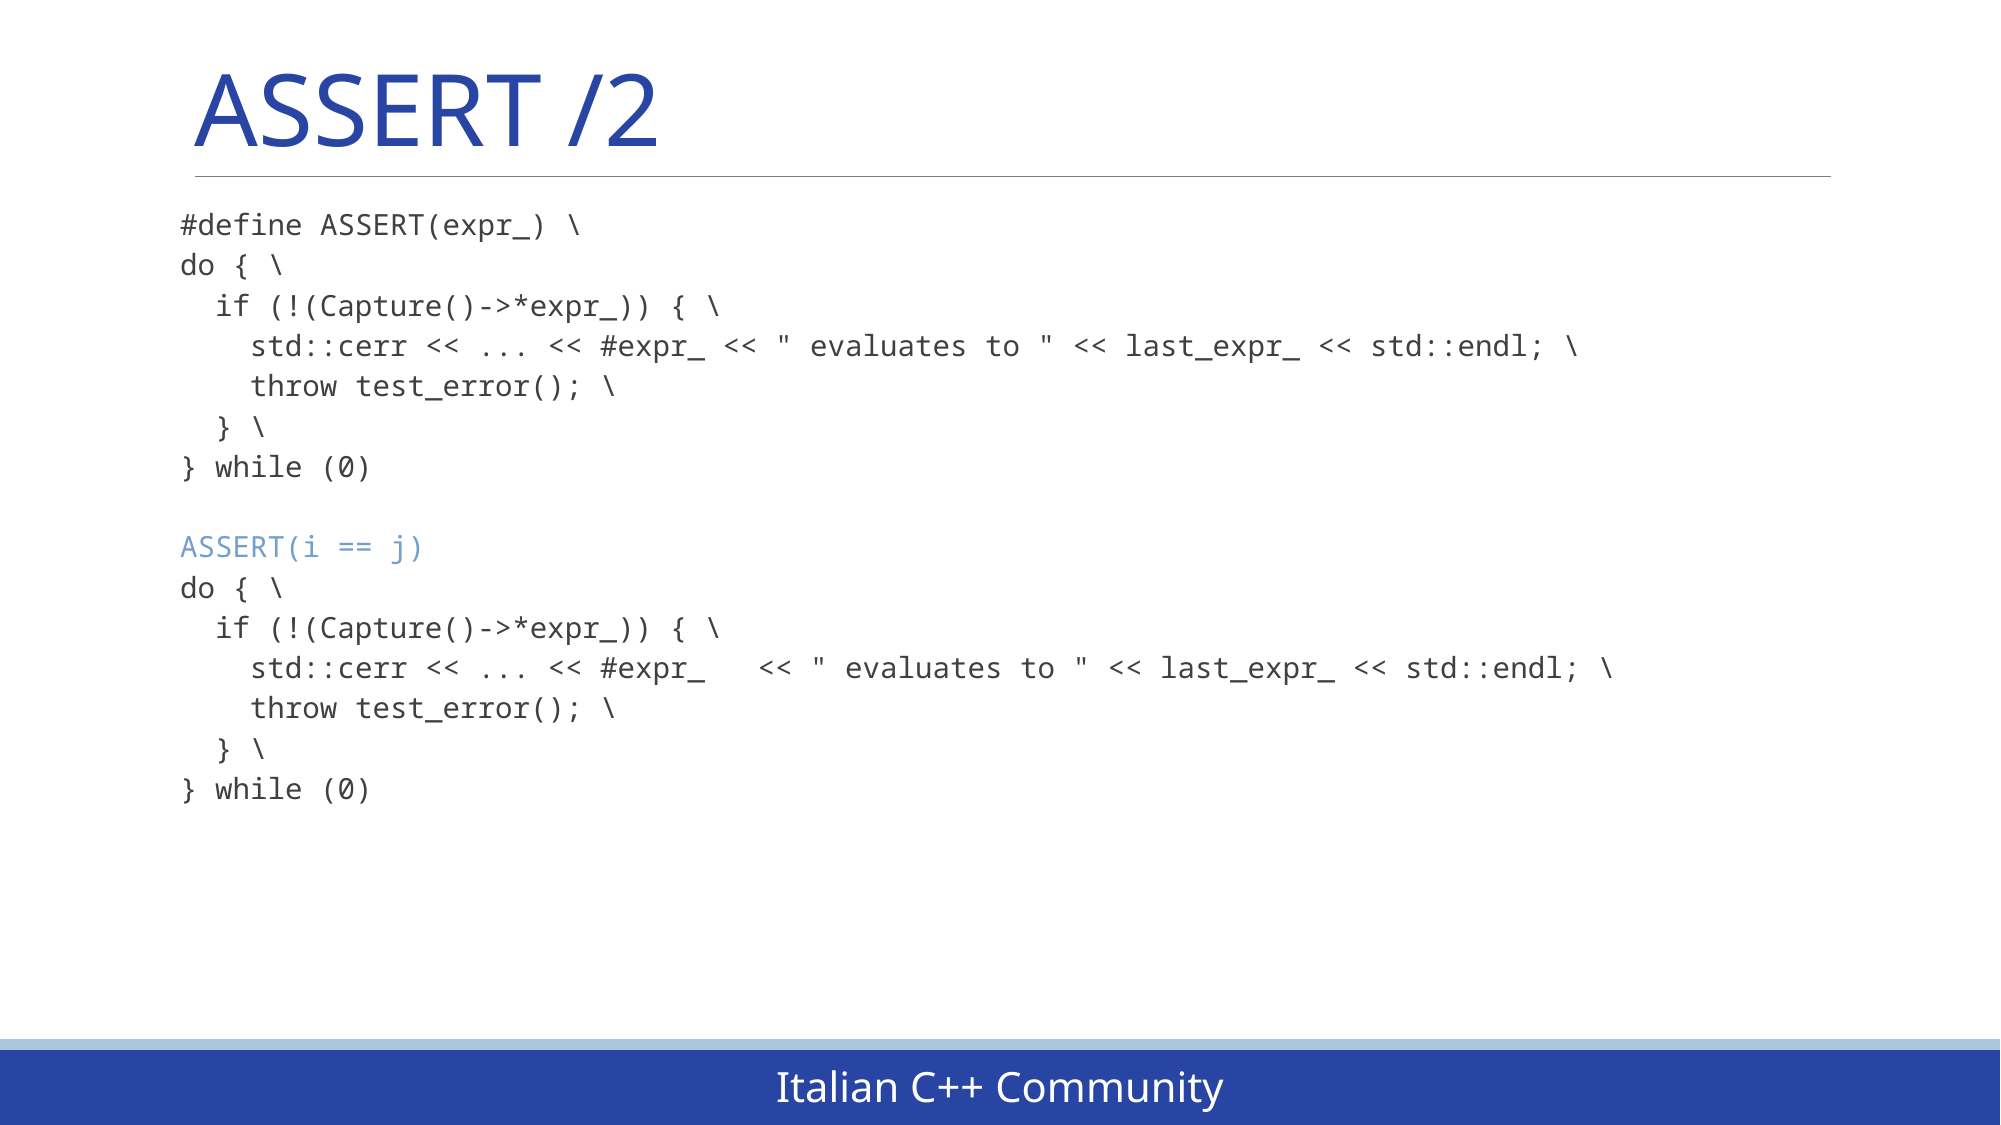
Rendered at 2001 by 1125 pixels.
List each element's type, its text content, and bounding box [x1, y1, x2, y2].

title ASSERT /2 [179, 2, 1830, 175]
list #define ASSERT(expr_) \ do { \ if (!(Capture()->*expr_)) { \ std::cerr << ... << #expr_ << " evaluates to " << last_expr_ << std::endl; \ throw test_error(); \ } \ } while (0) ASSERT(i == j) do { \ if (!(Capture()->*expr_)) { \ std::cerr << ... << #expr_ << " evaluates to " << last_expr_ << std::endl; \ throw test_error(); \ } \ } while (0) [179, 202, 1830, 1011]
